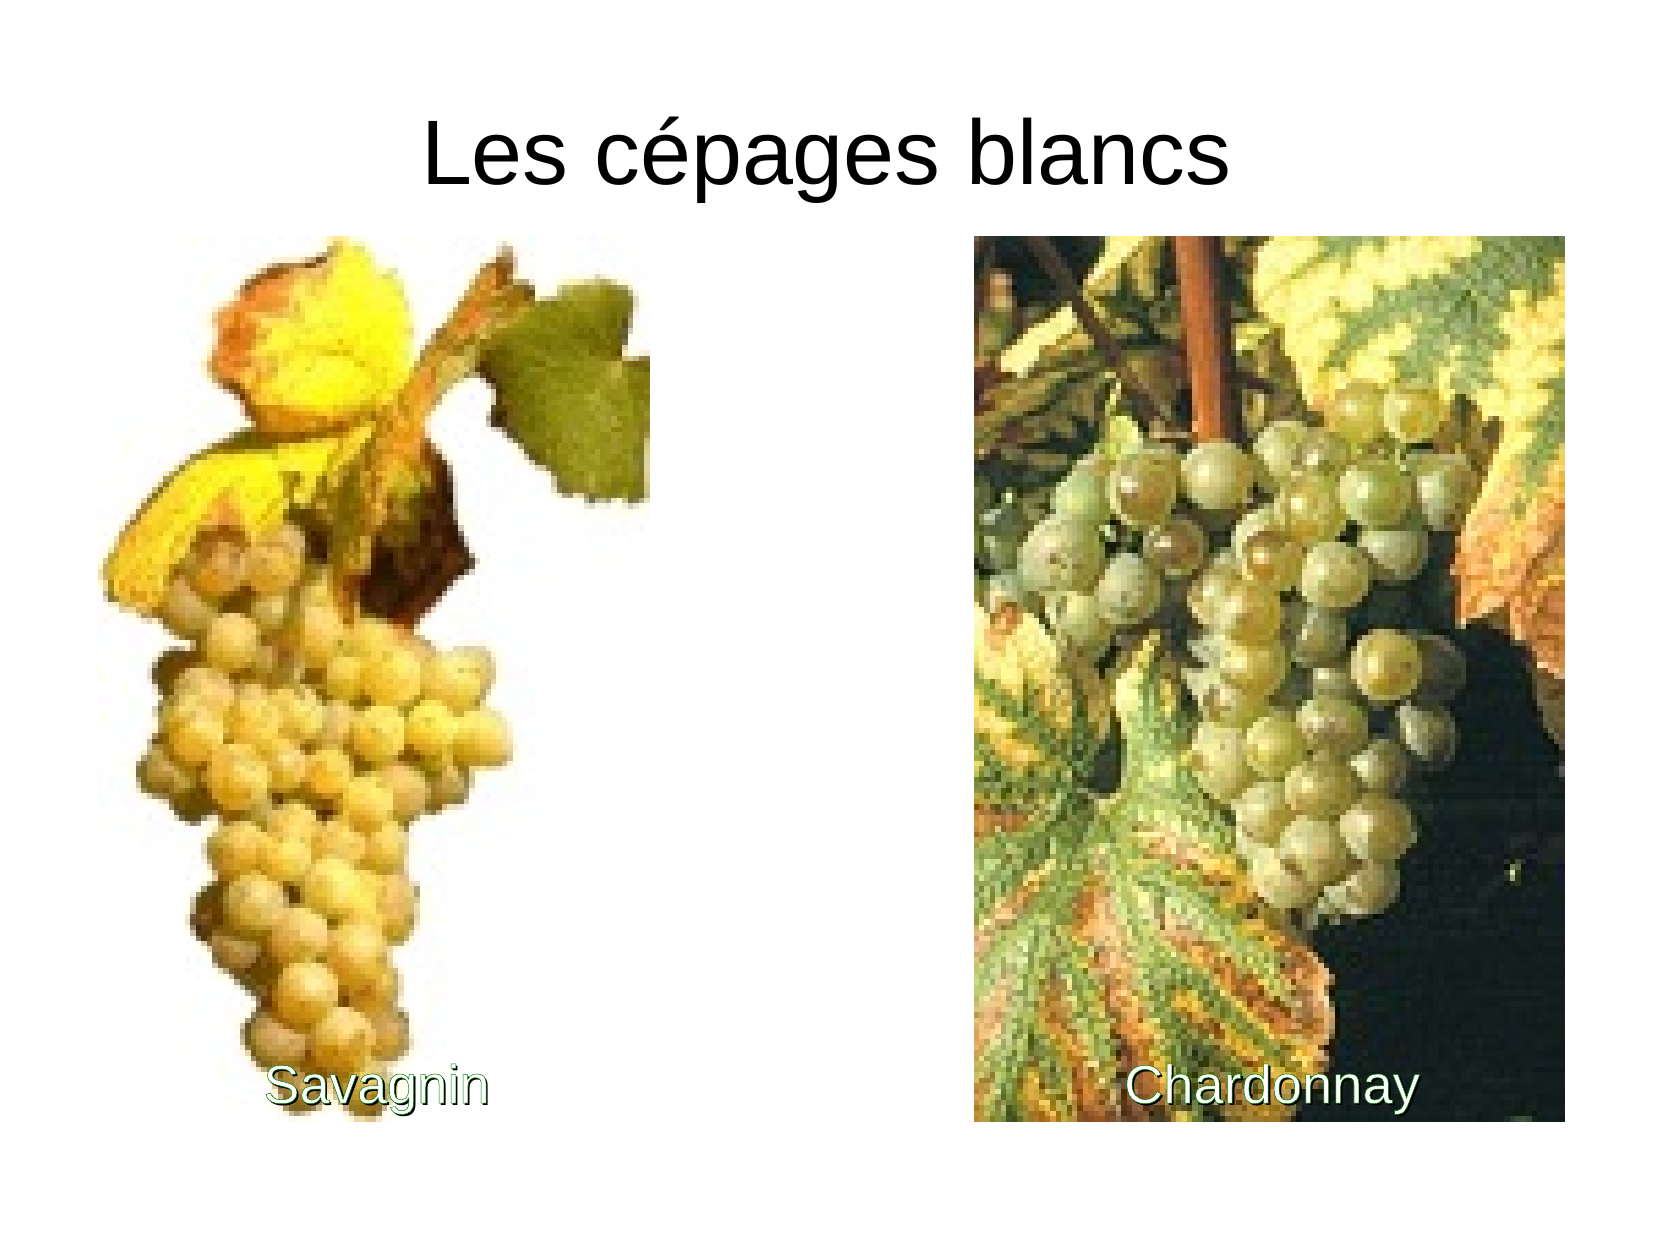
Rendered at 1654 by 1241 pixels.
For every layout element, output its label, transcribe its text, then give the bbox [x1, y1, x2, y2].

picture [974, 236, 1565, 1123]
picture [98, 236, 650, 1123]
title Les cépages blancs [82, 49, 1571, 257]
